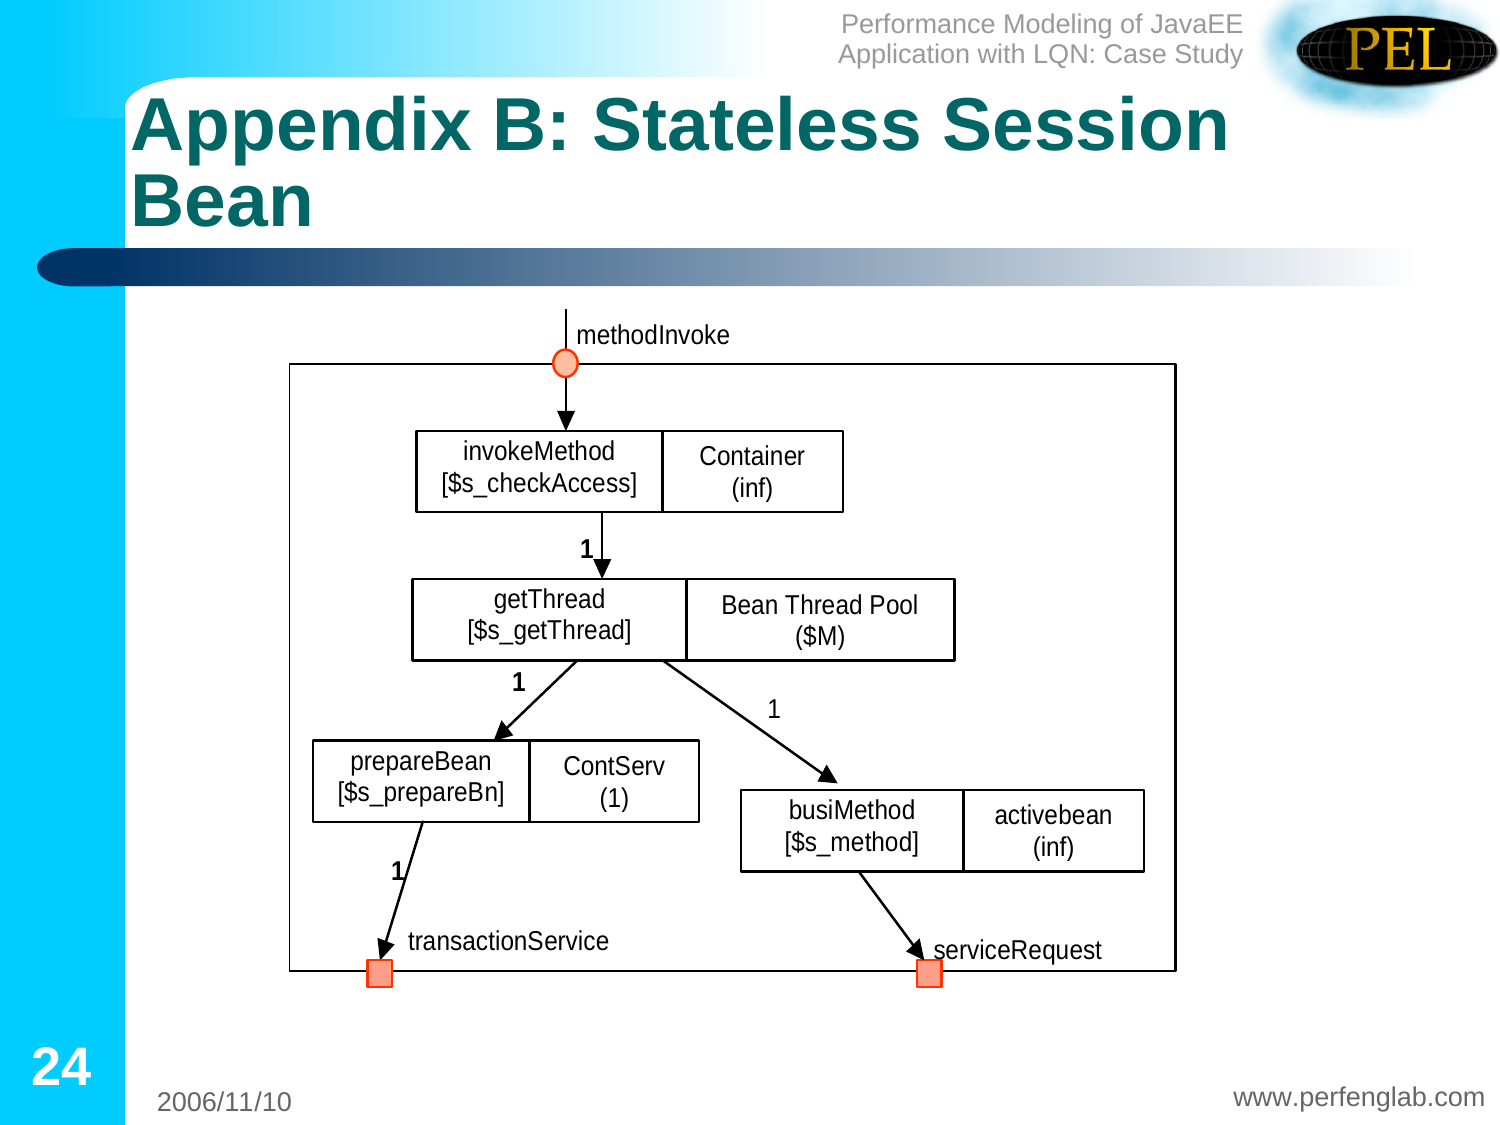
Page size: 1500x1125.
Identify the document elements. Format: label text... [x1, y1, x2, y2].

chart [289, 309, 1181, 993]
title Appendix B: Stateless Session Bean [130, 73, 1408, 258]
picture [1251, 0, 1500, 119]
